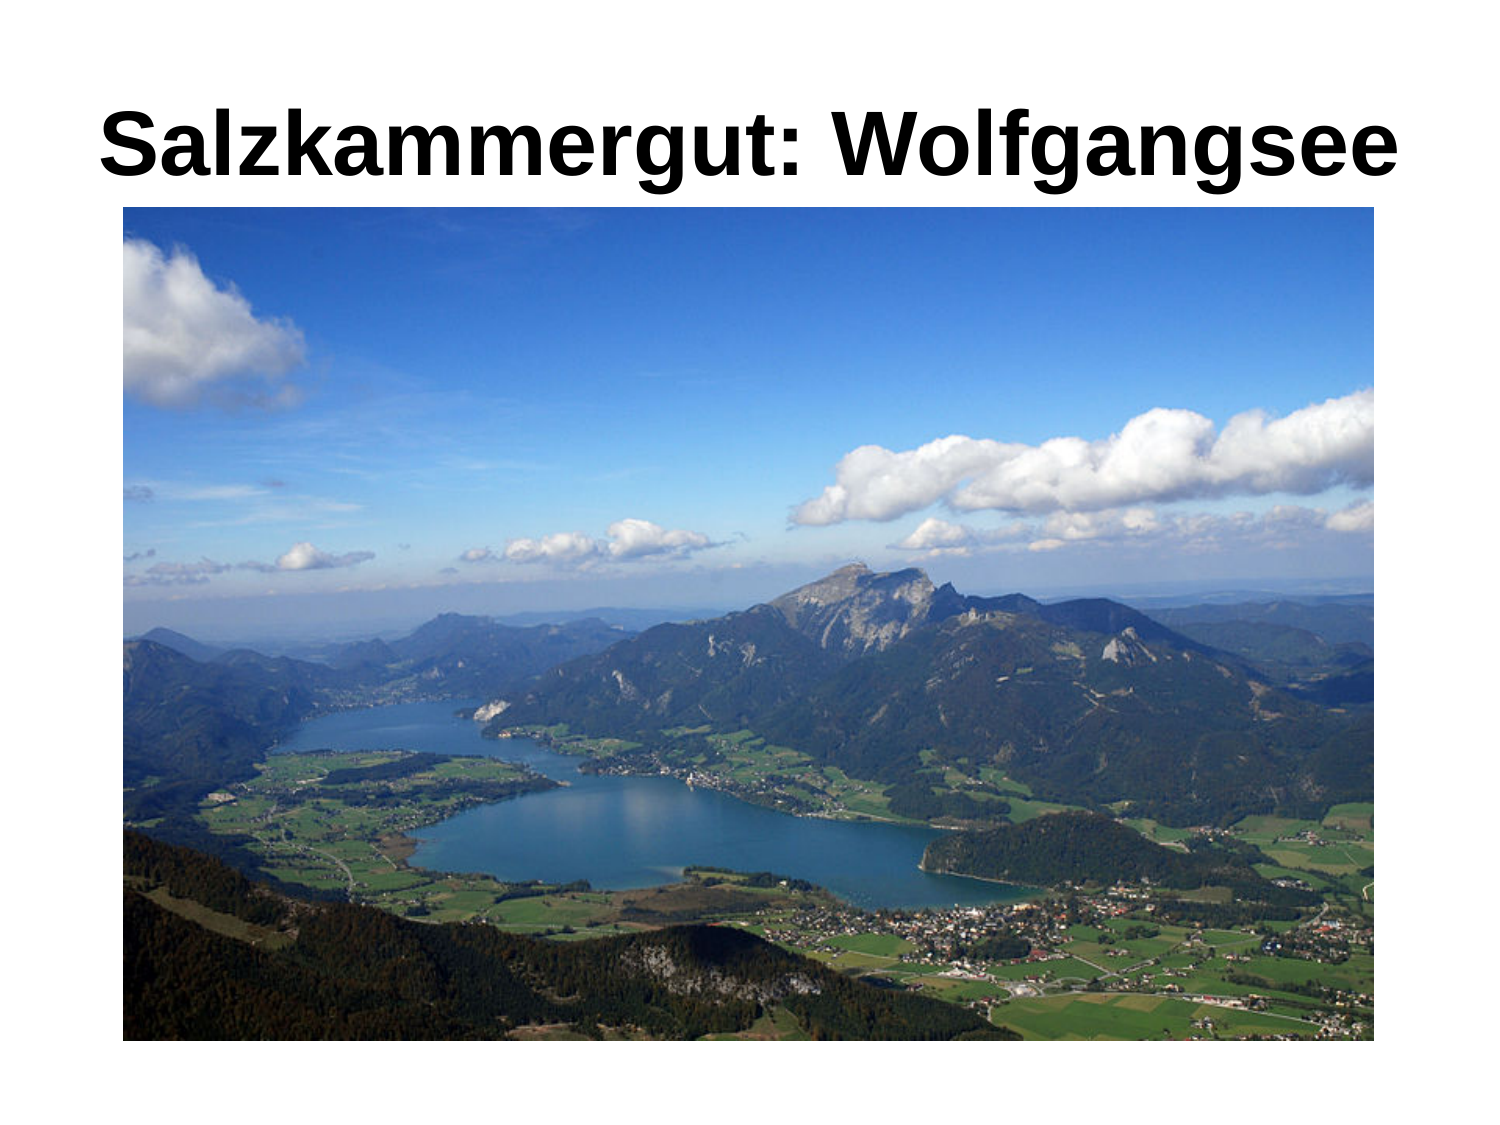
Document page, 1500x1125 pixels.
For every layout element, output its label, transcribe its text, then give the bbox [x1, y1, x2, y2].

picture [123, 233, 1374, 1041]
title Salzkammergut: Wolfgangsee [75, 45, 1426, 233]
